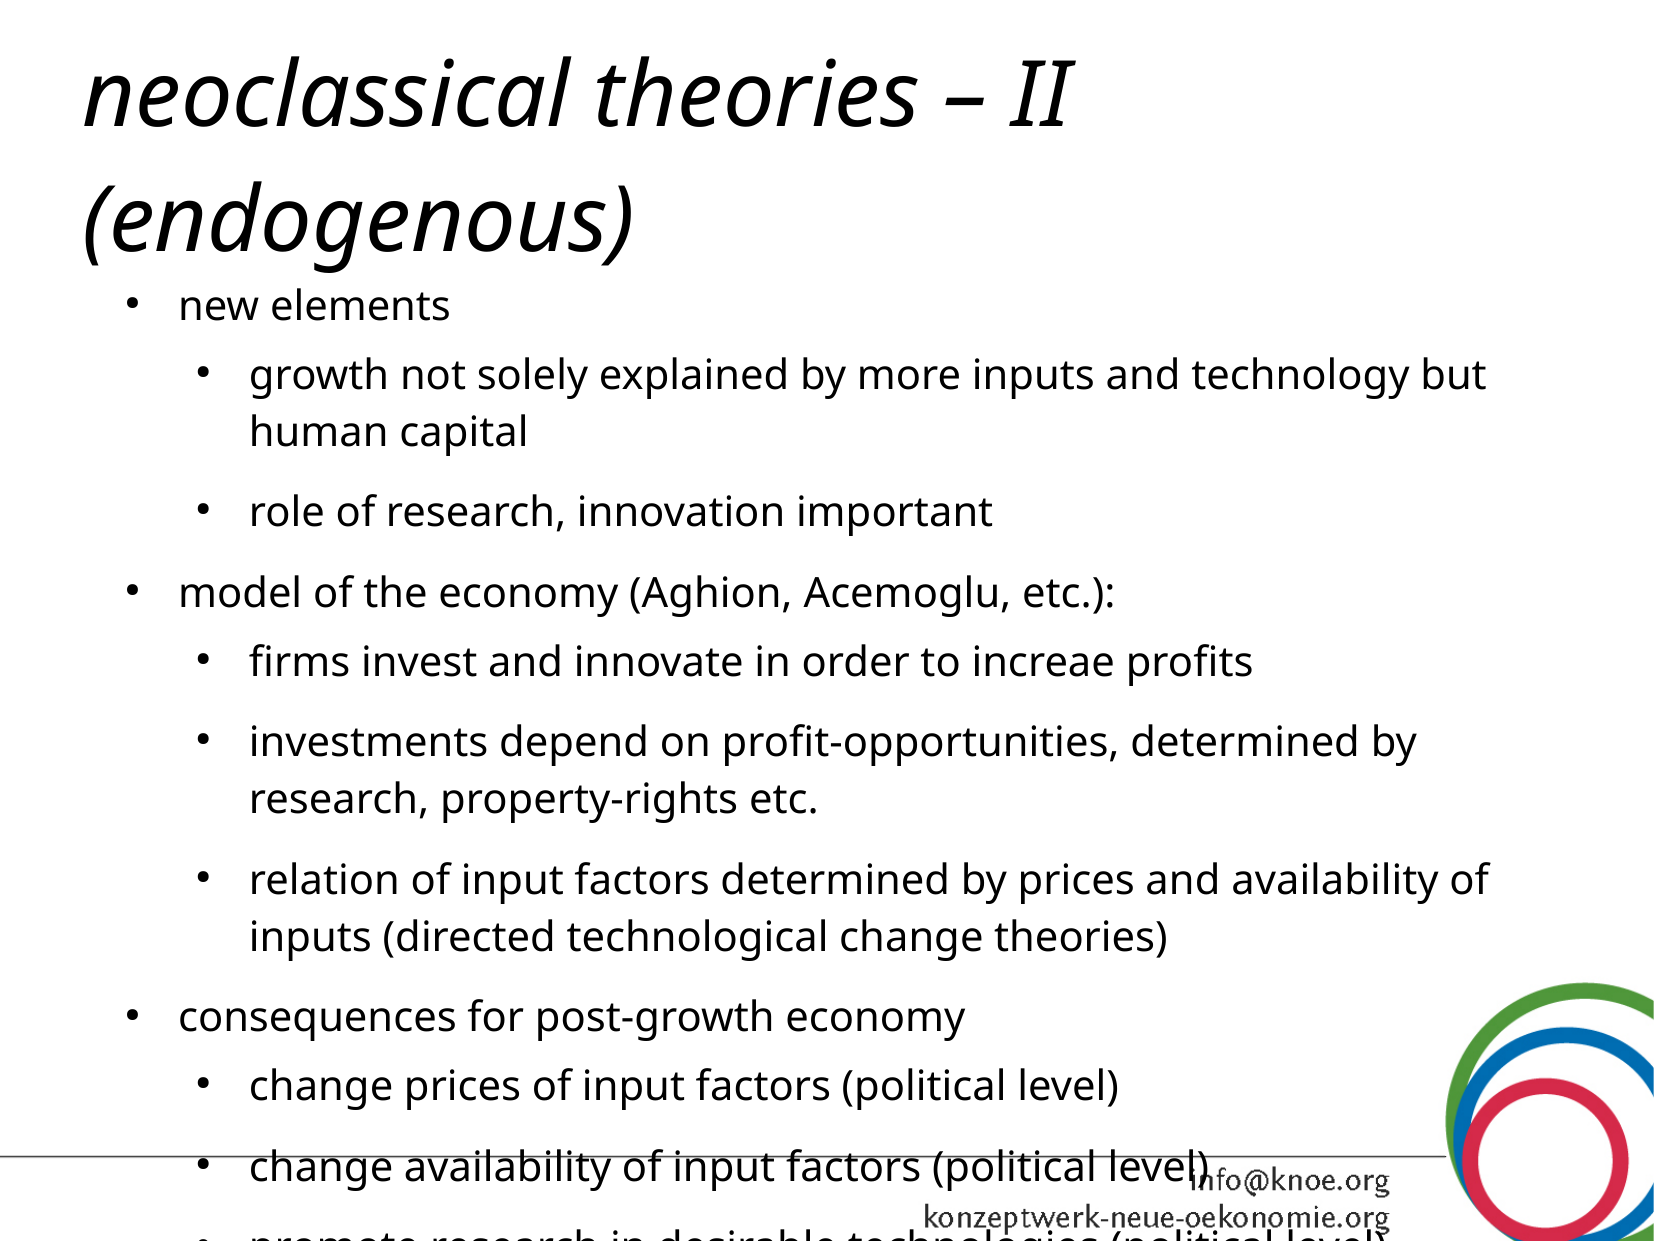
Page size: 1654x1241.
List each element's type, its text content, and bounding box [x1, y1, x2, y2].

picture [0, 0, 1654, 1241]
list new elements growth not solely explained by more inputs and technology but human capital role of research, innovation important model of the economy (Aghion, Acemoglu, etc.): firms invest and innovate in order to increae profits investments depend on profit-opportunities, determined by research, property-rights etc. relation of input factors determined by prices and availability of inputs (directed technological change theories) consequences for post-growth economy change prices of input factors (political level) change availability of input factors (political level) promote research in desirable technologies (political level) [107, 275, 1602, 1142]
title neoclassical theories – II (endogenous) [82, 49, 1571, 257]
